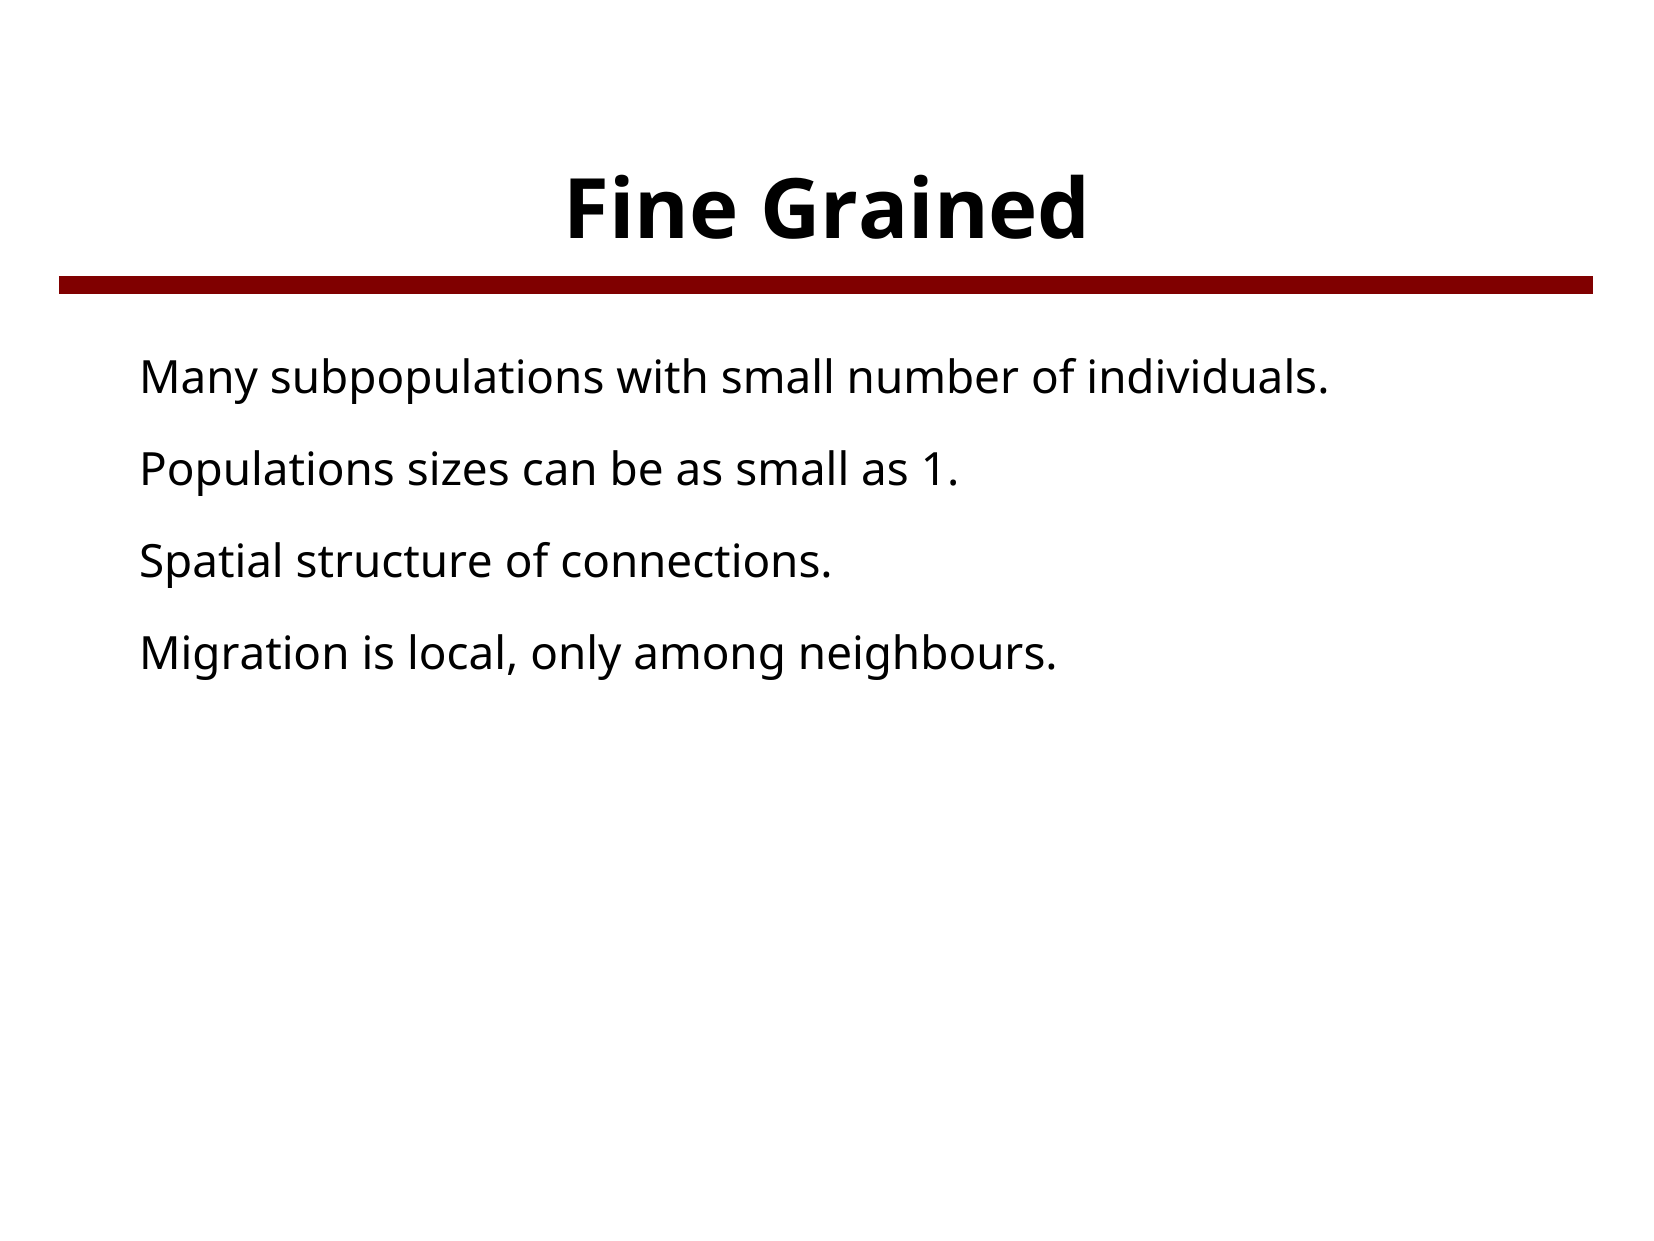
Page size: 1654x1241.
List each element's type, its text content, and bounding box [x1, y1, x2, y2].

list Many subpopulations with small number of individuals. Populations sizes can be as small as 1. Spatial structure of connections. Migration is local, only among neighbours. [121, 344, 1534, 1127]
title Fine Grained [121, 102, 1534, 311]
